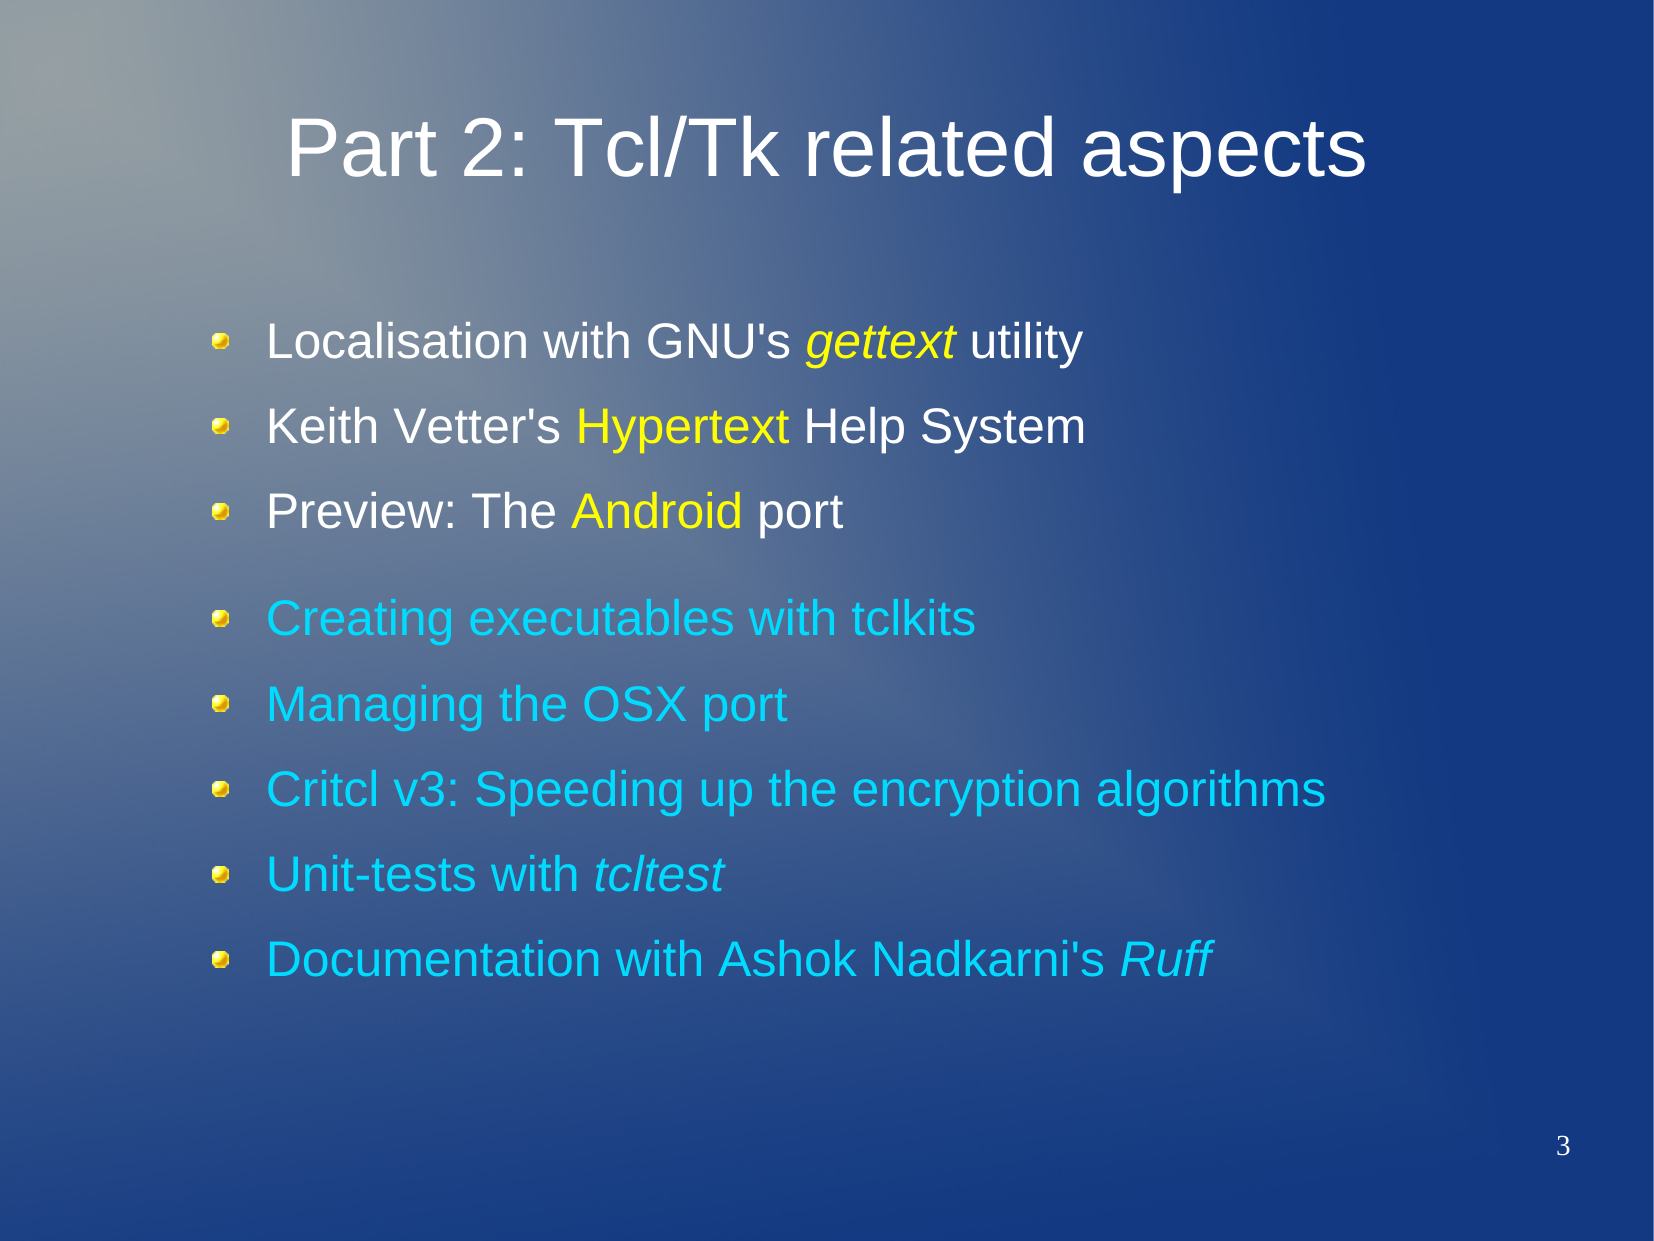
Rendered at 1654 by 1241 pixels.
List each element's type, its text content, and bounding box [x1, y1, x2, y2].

picture [0, 0, 1654, 1241]
list Creating executables with tclkits Managing the OSX port Critcl v3: Speeding up the encryption algorithms Unit-tests with tcltest Documentation with Ashok Nadkarni's Ruff [194, 590, 1388, 1047]
list Localisation with GNU's gettext utility Keith Vetter's Hypertext Help System Preview: The Android port [194, 312, 1388, 562]
title Part 2: Tcl/Tk related aspects [82, 58, 1571, 237]
